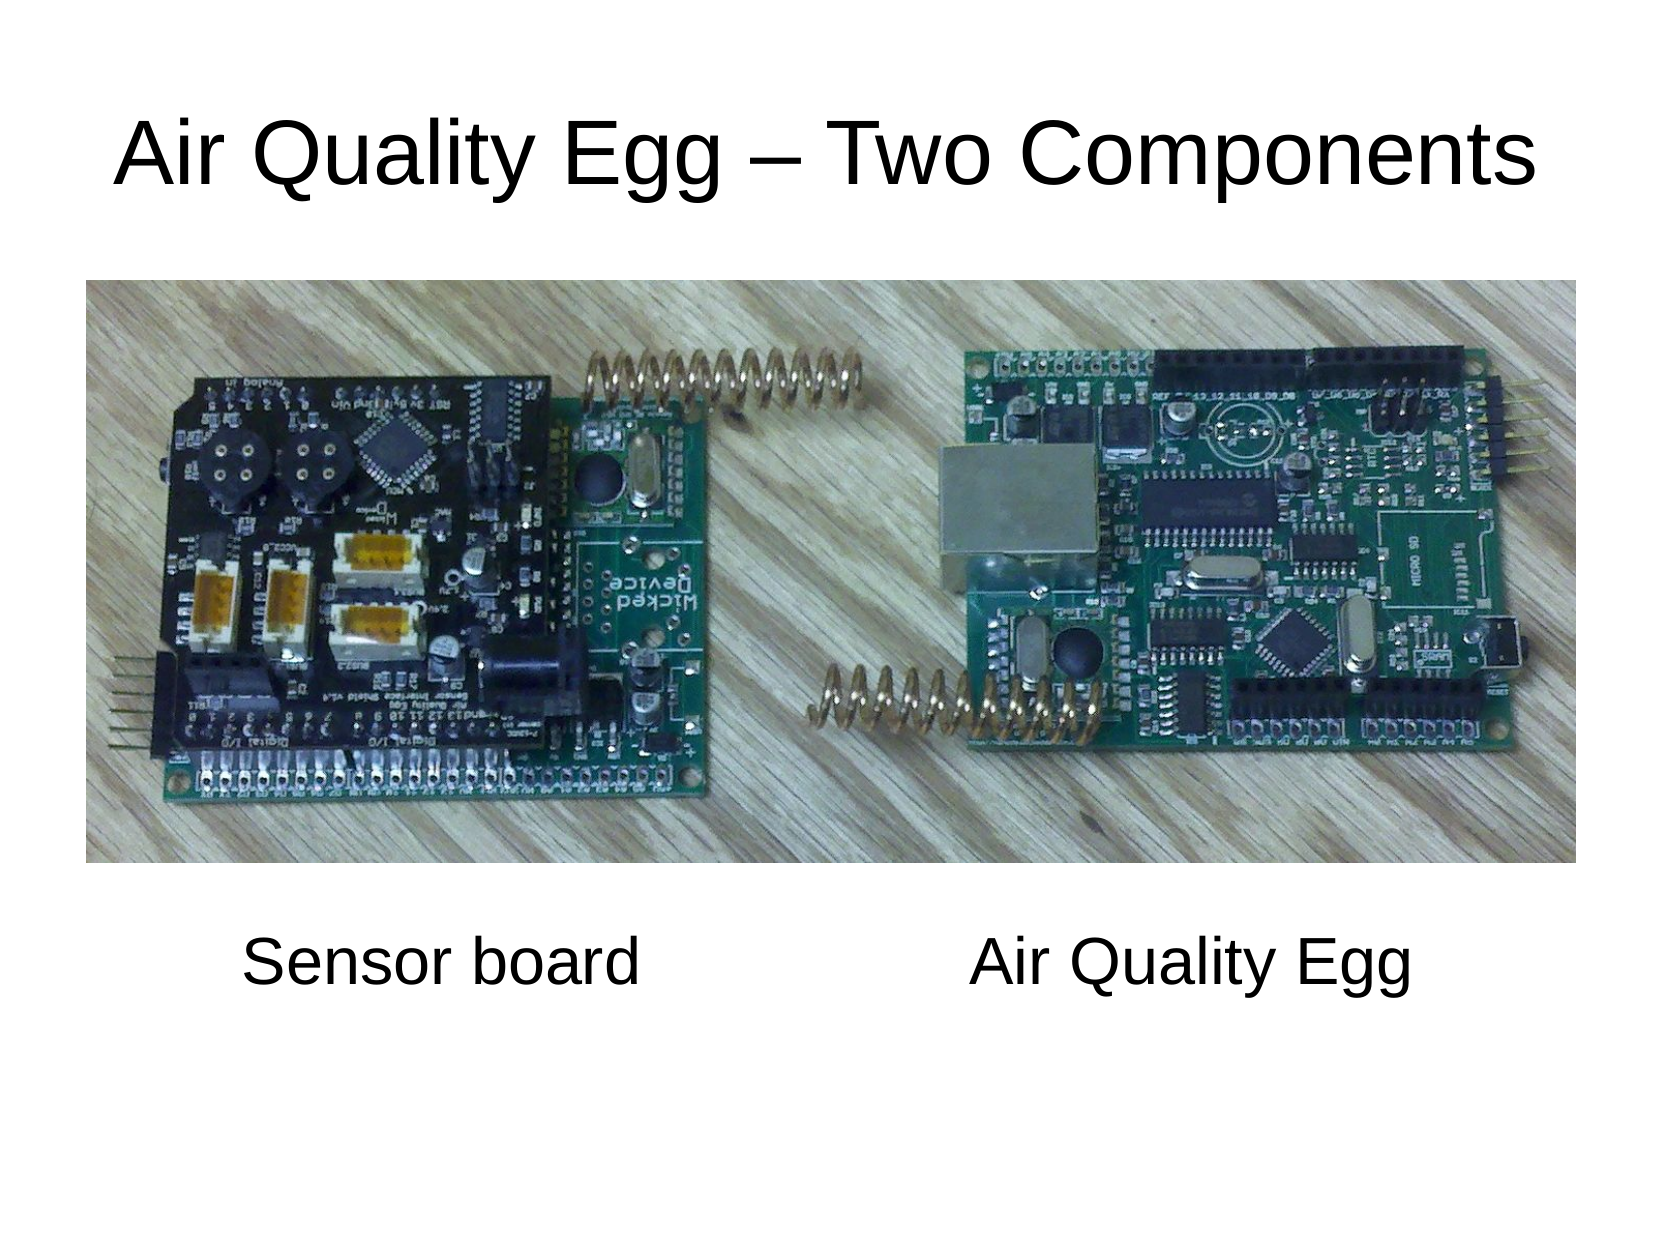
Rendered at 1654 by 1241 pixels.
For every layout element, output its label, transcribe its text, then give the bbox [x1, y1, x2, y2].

text_box Sensor board Air Quality Egg [150, 909, 1507, 1013]
picture [86, 280, 1576, 863]
title Air Quality Egg – Two Components [82, 49, 1571, 257]
